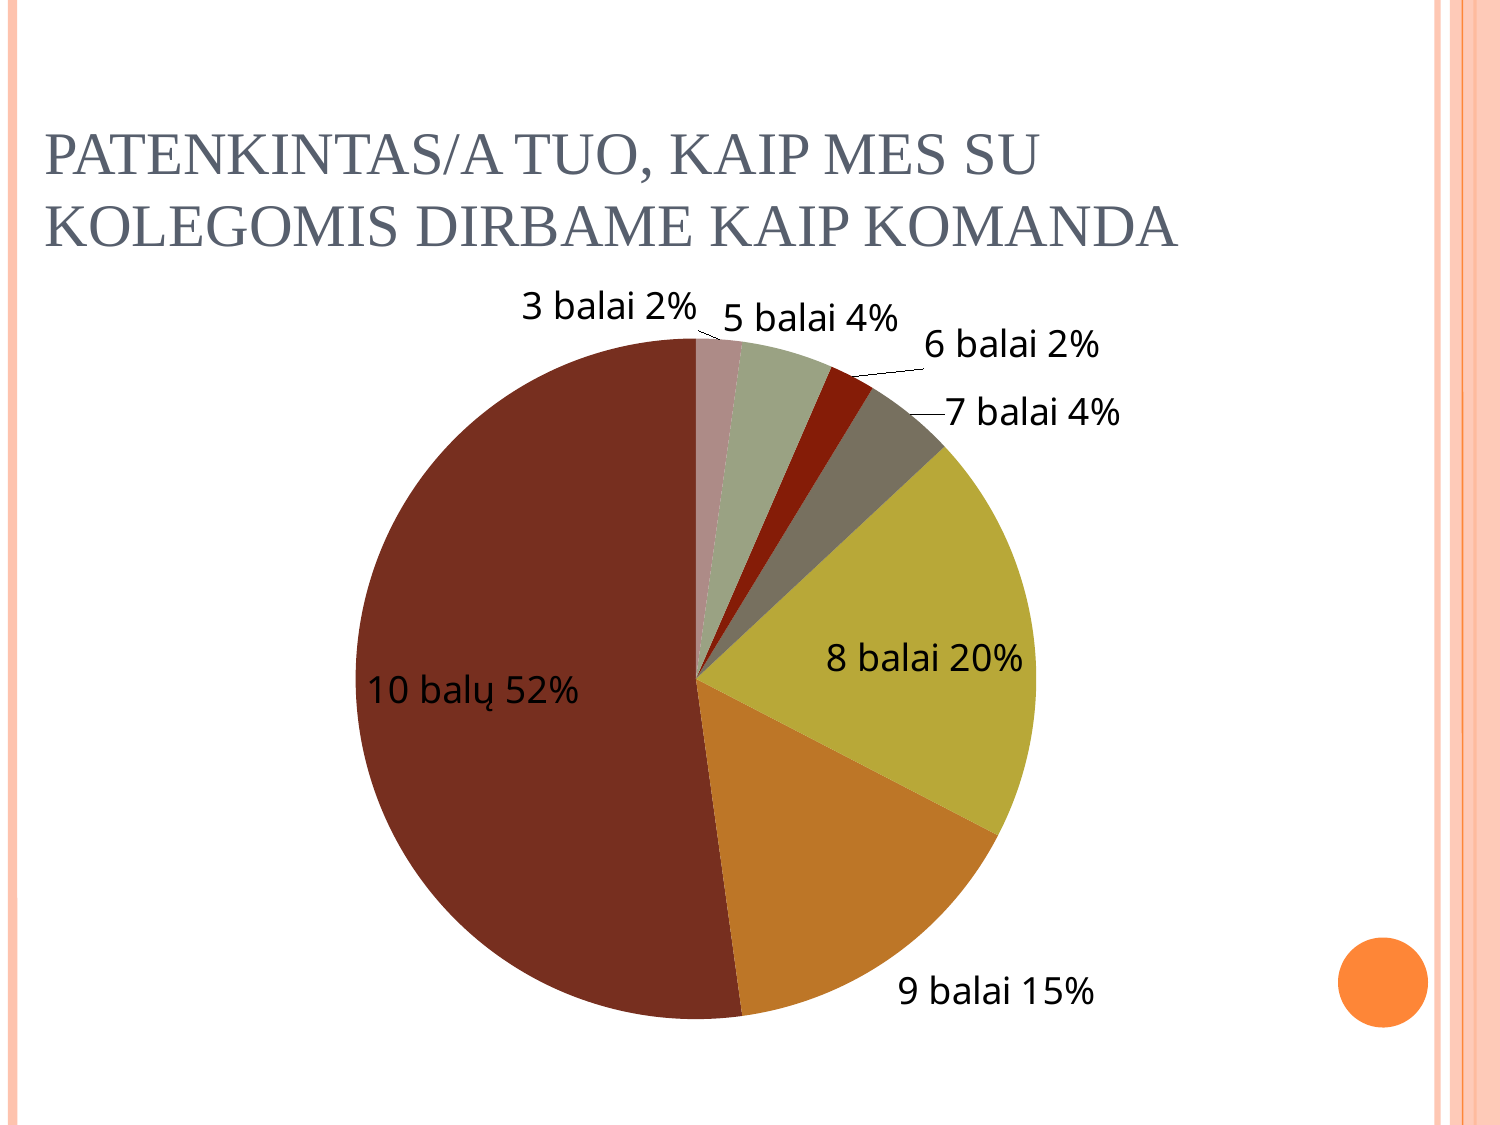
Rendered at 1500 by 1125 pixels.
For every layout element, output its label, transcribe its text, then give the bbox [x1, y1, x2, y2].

chart [75, 262, 1300, 1062]
title Patenkintas/a tuo, kaip mes su kolegomis dirbame kaip komanda [29, 93, 1471, 267]
